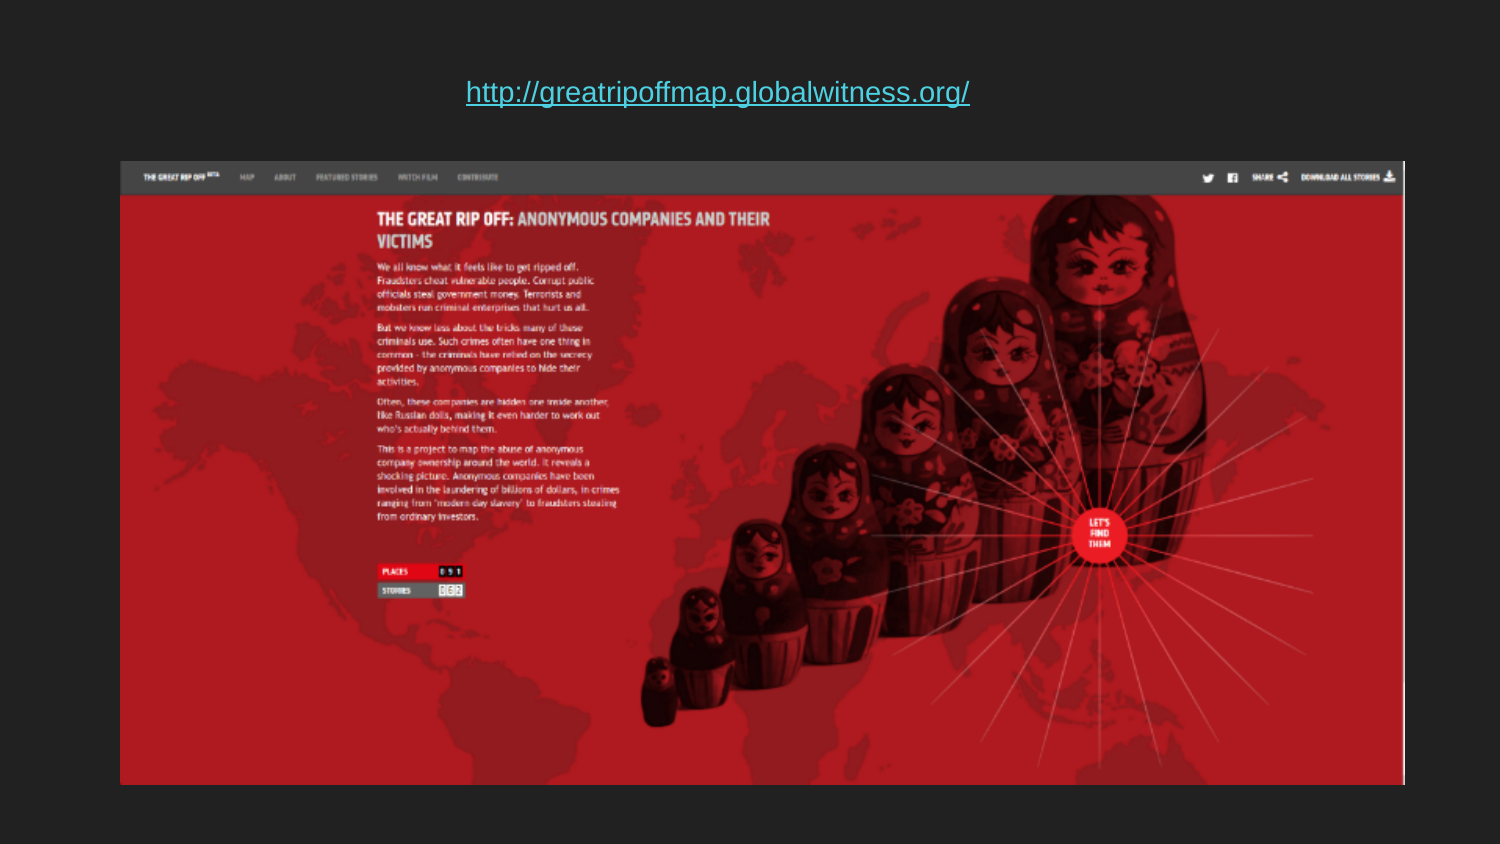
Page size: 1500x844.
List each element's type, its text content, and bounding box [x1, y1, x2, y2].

text_box http://greatripoffmap.globalwitness.org/ [242, 14, 1194, 161]
picture [120, 161, 1405, 785]
